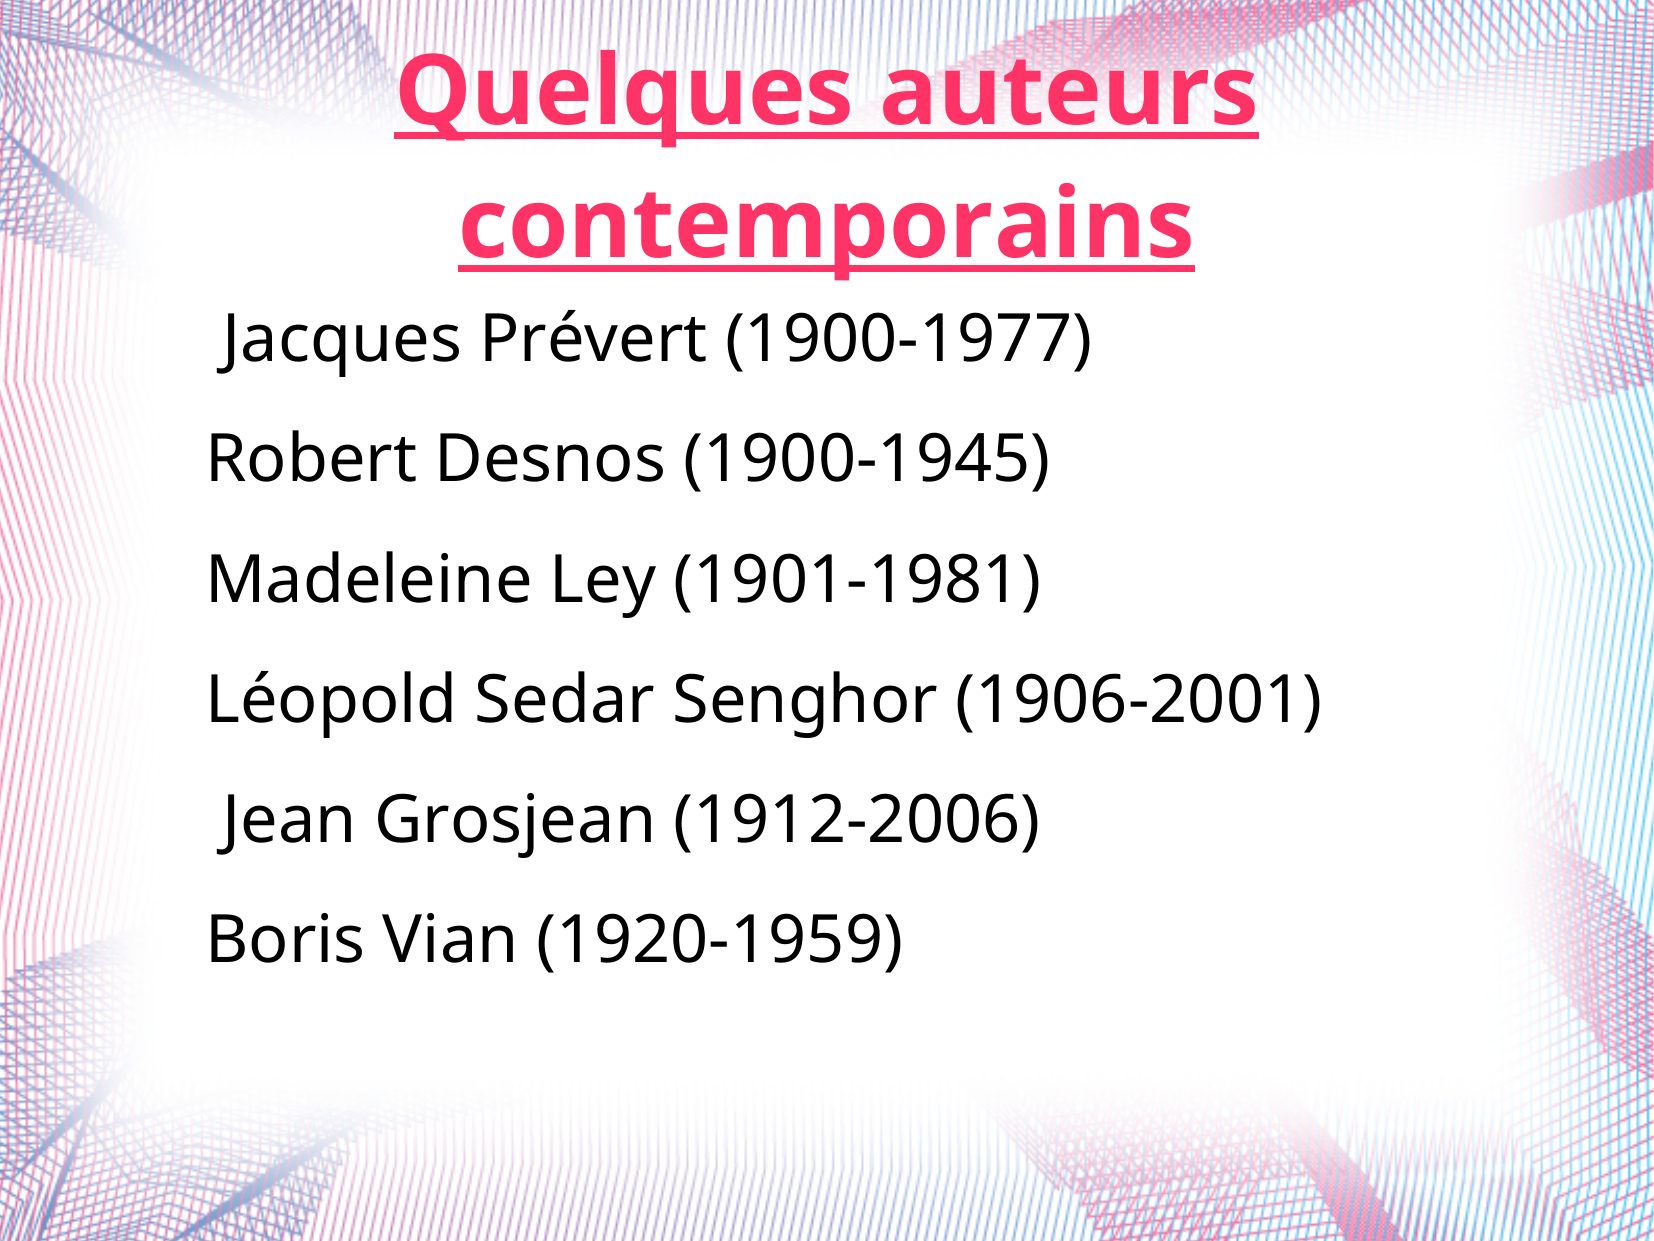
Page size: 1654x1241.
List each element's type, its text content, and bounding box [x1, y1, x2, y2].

picture [0, 0, 1654, 1241]
title Quelques auteurs contemporains [82, 49, 1571, 257]
list Jacques Prévert (1900-1977) Robert Desnos (1900-1945) Madeleine Ley (1901-1981) Léopold Sedar Senghor (1906-2001) Jean Grosjean (1912-2006) Boris Vian (1920-1959) [82, 290, 1571, 1241]
